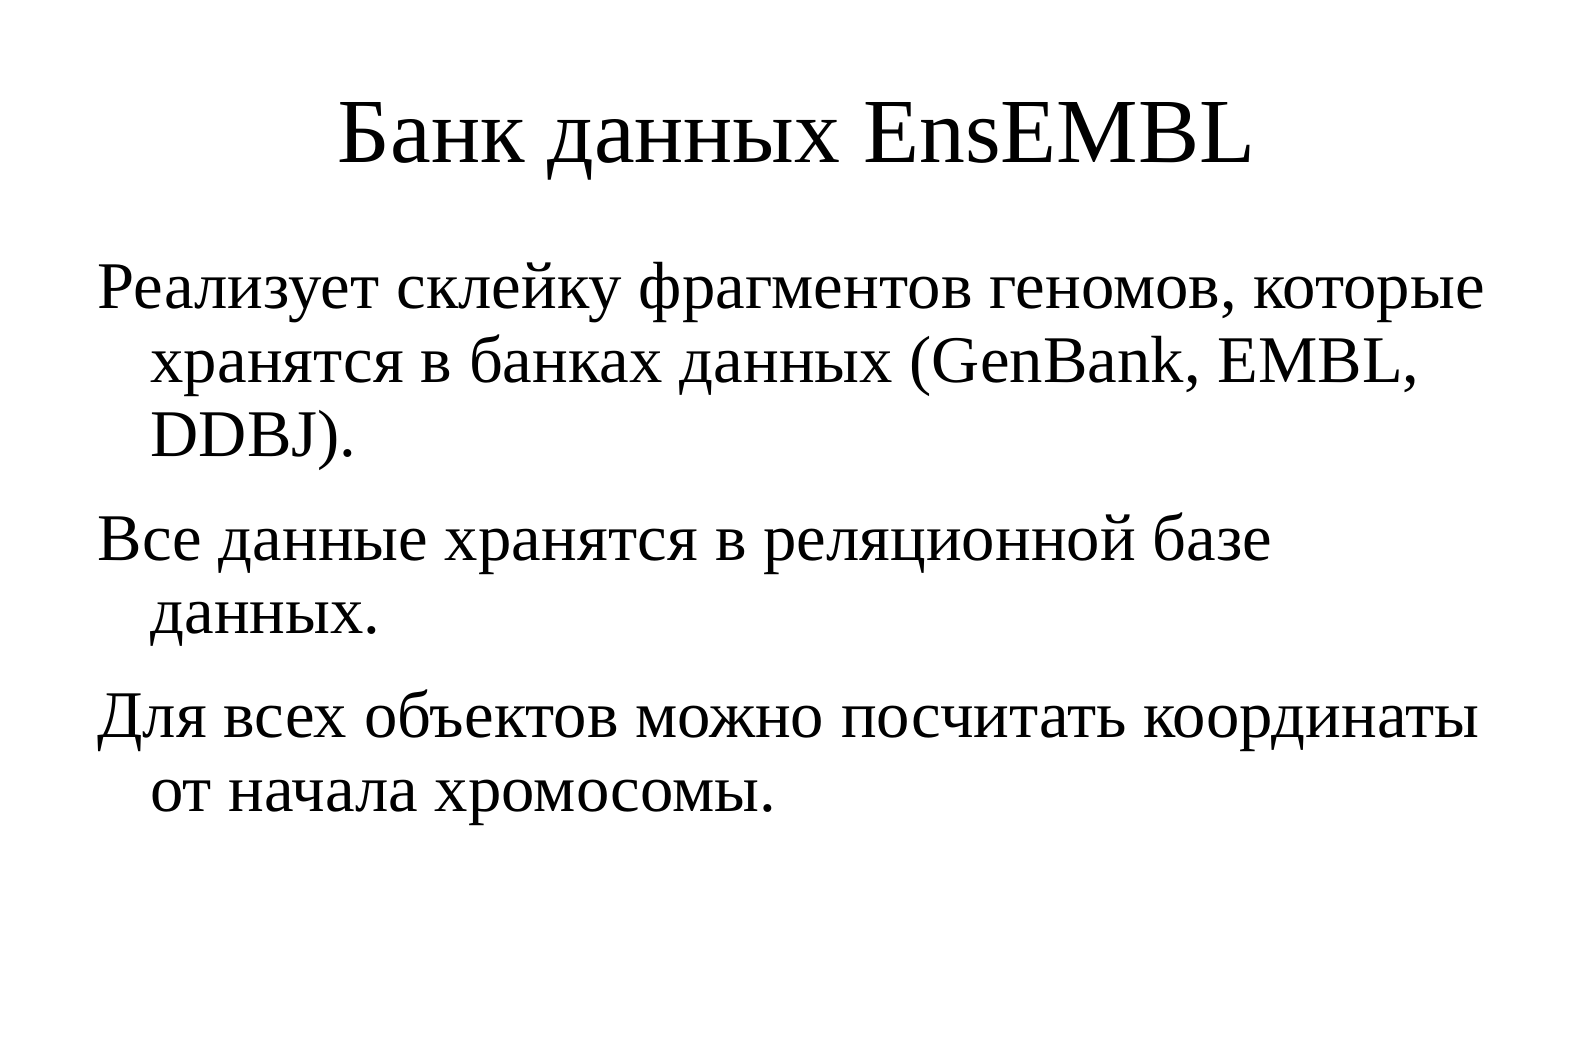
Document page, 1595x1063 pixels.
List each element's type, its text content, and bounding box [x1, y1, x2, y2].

list Реализует склейку фрагментов геномов, которые хранятся в банках данных (GenBank, EMBL, DDBJ). Все данные хранятся в реляционной базе данных. Для всех объектов можно посчитать координаты от начала хромосомы. [79, 248, 1515, 936]
title Банк данных EnsEMBL [79, 42, 1515, 220]
